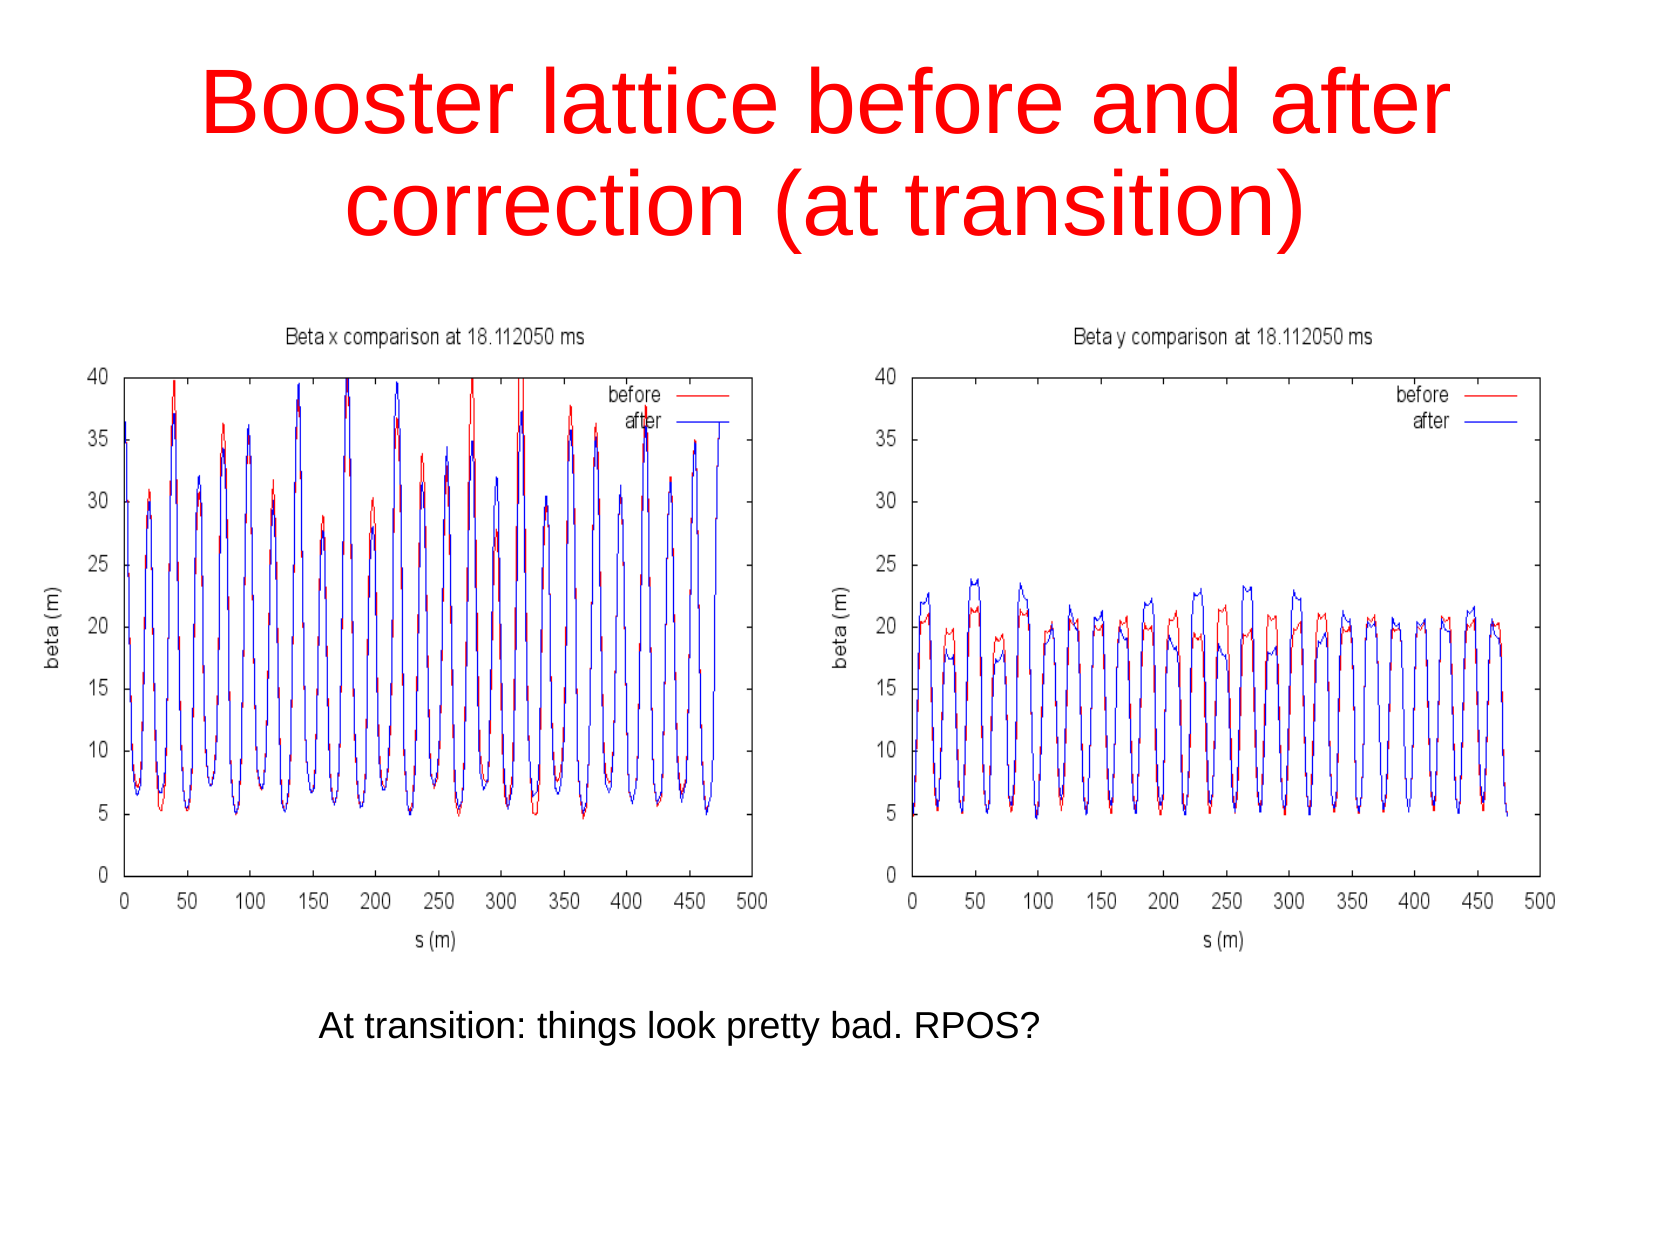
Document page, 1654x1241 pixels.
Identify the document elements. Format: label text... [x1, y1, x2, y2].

picture [825, 299, 1576, 961]
title Booster lattice before and after correction (at transition) [82, 49, 1571, 257]
picture [37, 299, 788, 961]
text_box At transition: things look pretty bad. RPOS? [303, 997, 1519, 1055]
